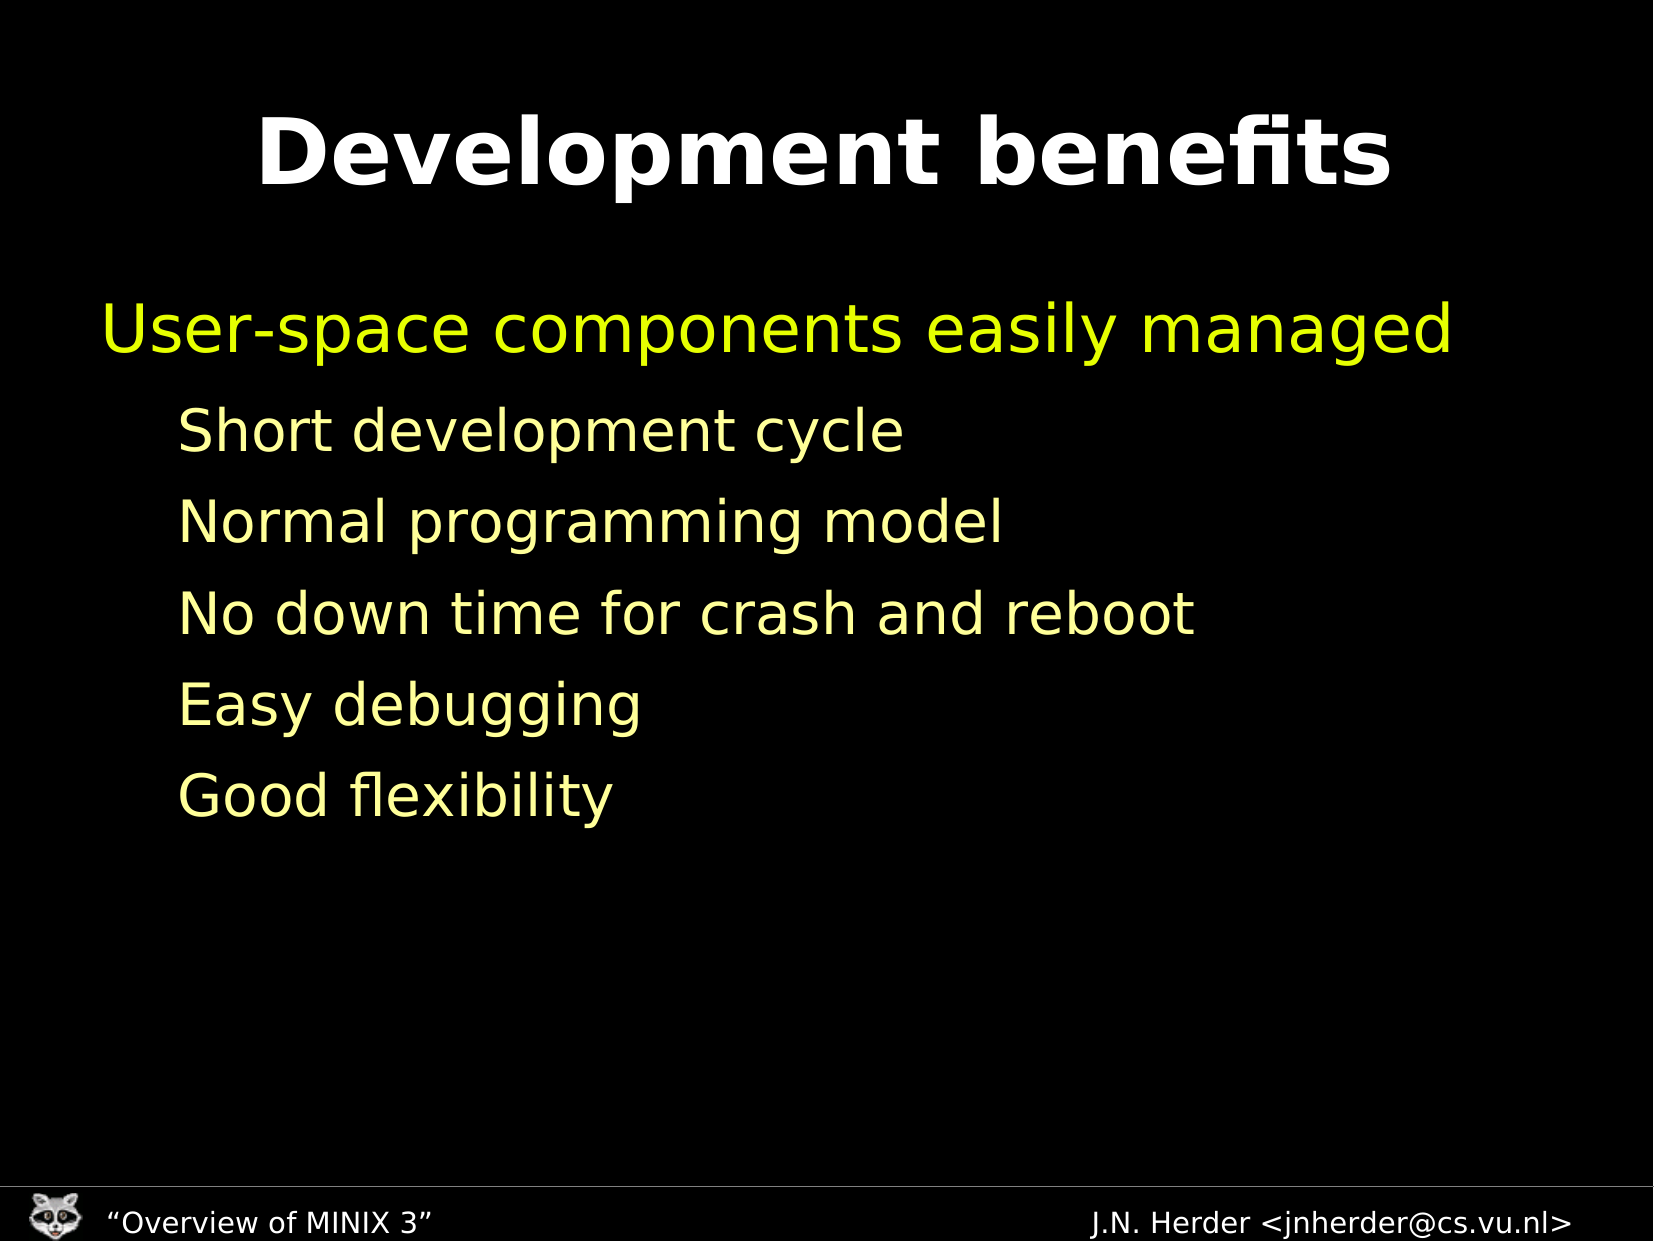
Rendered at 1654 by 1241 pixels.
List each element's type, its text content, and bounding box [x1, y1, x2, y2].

picture [29, 1193, 83, 1241]
list User-space components easily managed Short development cycle Normal programming model No down time for crash and reboot Easy debugging Good flexibility [82, 290, 1571, 831]
title Development benefits [75, 50, 1576, 256]
